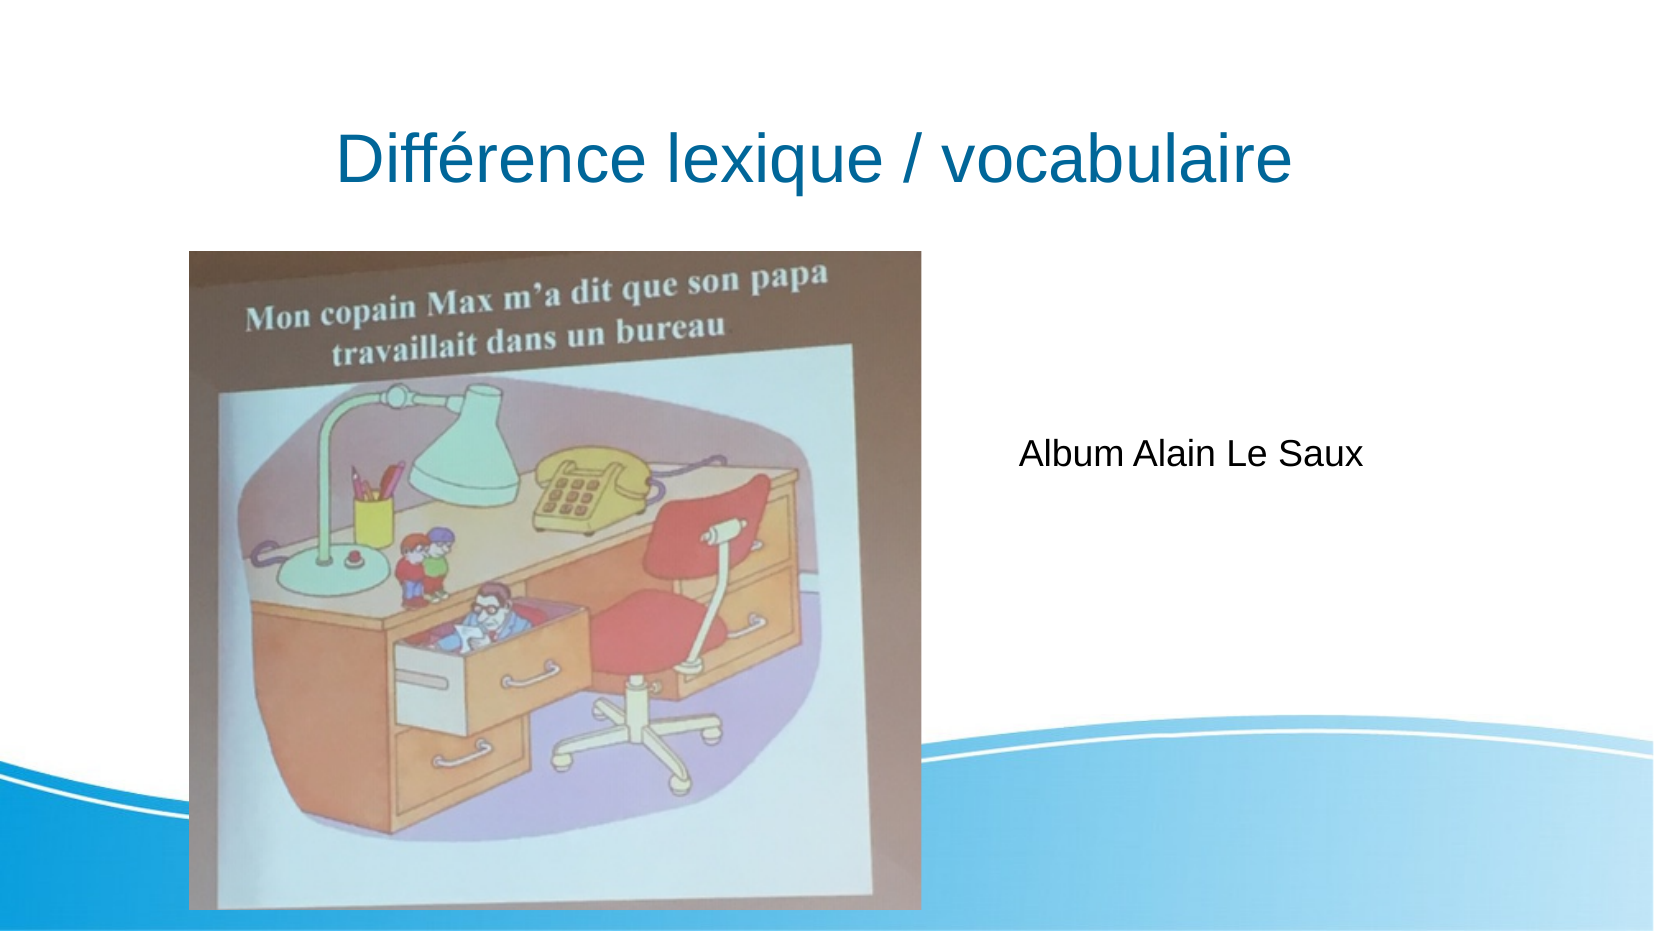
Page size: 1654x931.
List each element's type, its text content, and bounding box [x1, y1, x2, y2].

picture [0, 251, 1654, 931]
text_box Album Alain Le Saux [1003, 425, 1382, 524]
title Différence lexique / vocabulaire [70, 80, 1560, 237]
